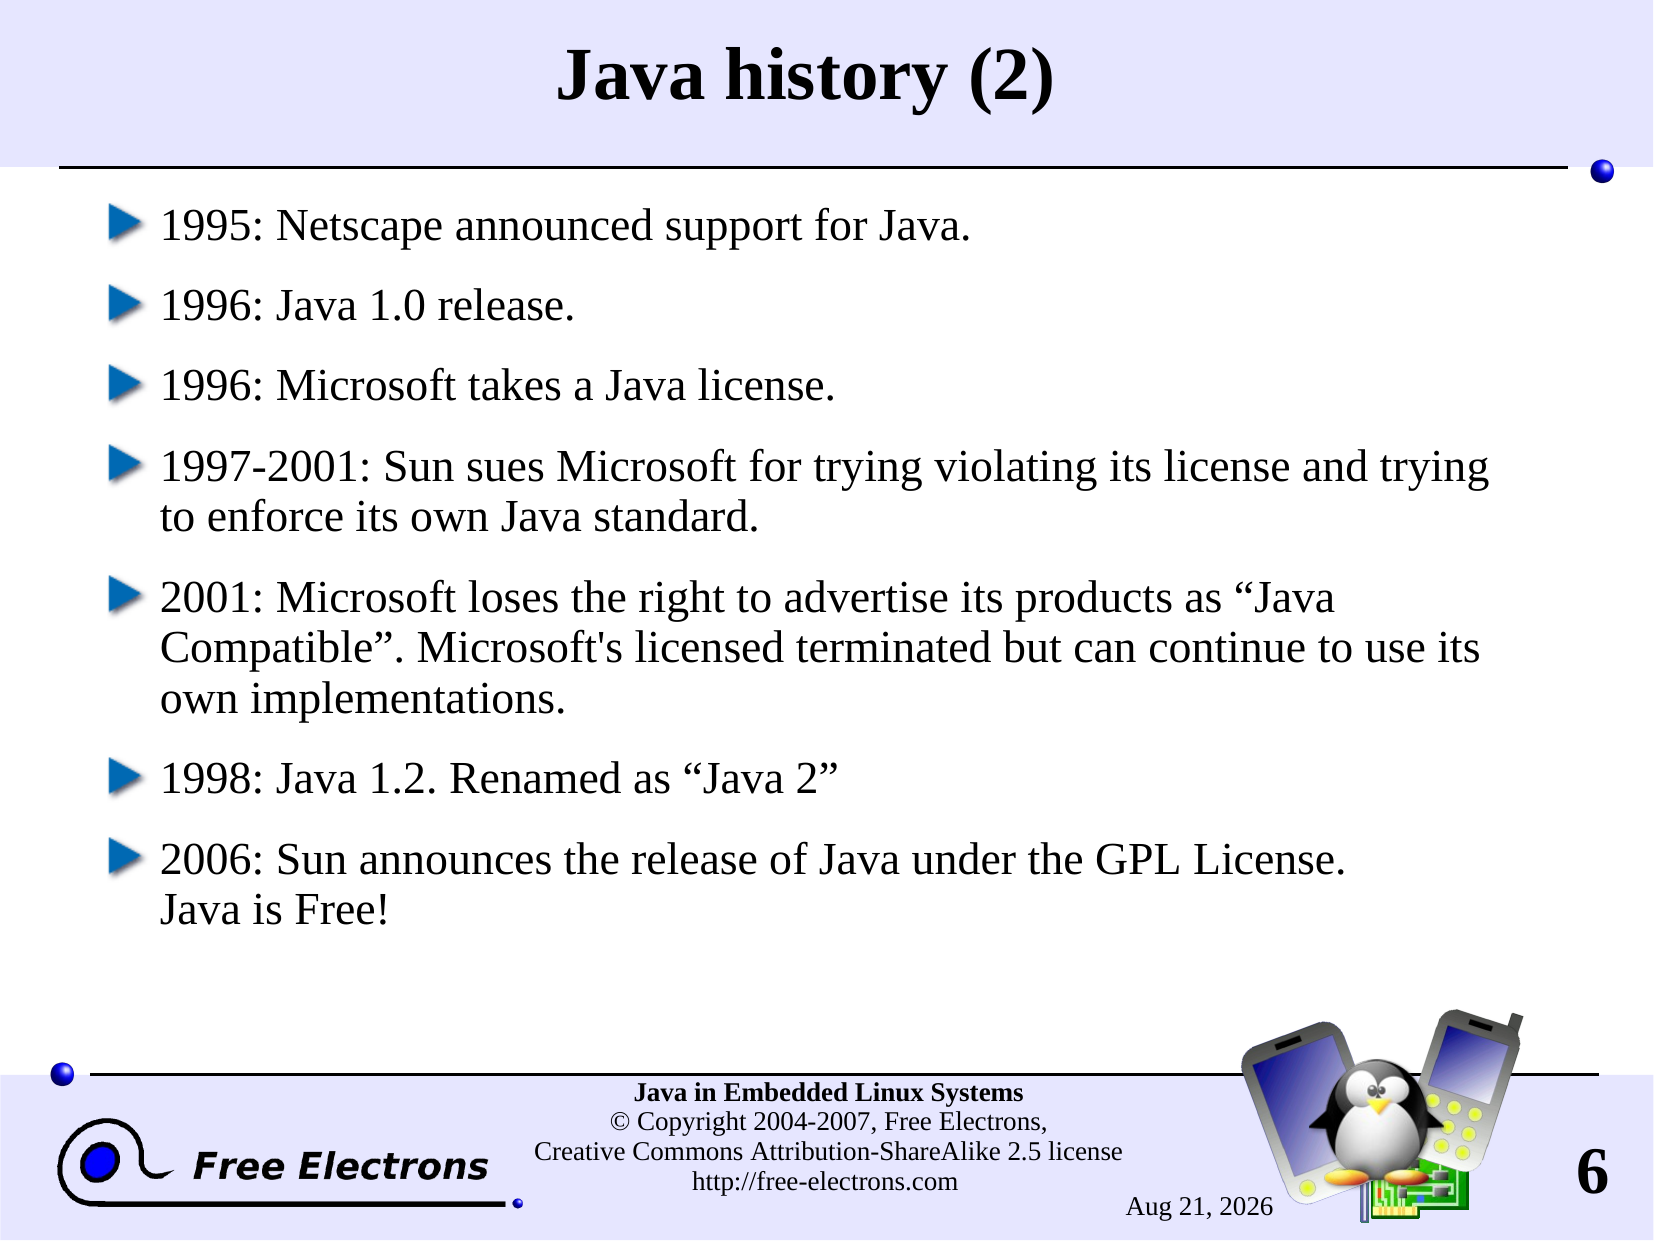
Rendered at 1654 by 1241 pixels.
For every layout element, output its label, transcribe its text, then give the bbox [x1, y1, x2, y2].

list 1995: Netscape announced support for Java. 1996: Java 1.0 release. 1996: Microsoft takes a Java license. 1997-2001: Sun sues Microsoft for trying violating its license and trying to enforce its own Java standard. 2001: Microsoft loses the right to advertise its products as “Java Compatible”. Microsoft's licensed terminated but can continue to use its own implementations. 1998: Java 1.2. Renamed as “Java 2” 2006: Sun announces the release of Java under the GPL License. Java is Free! [88, 199, 1501, 1070]
picture [50, 1107, 527, 1216]
picture [1232, 1002, 1538, 1241]
title Java history (2) [60, 25, 1551, 124]
